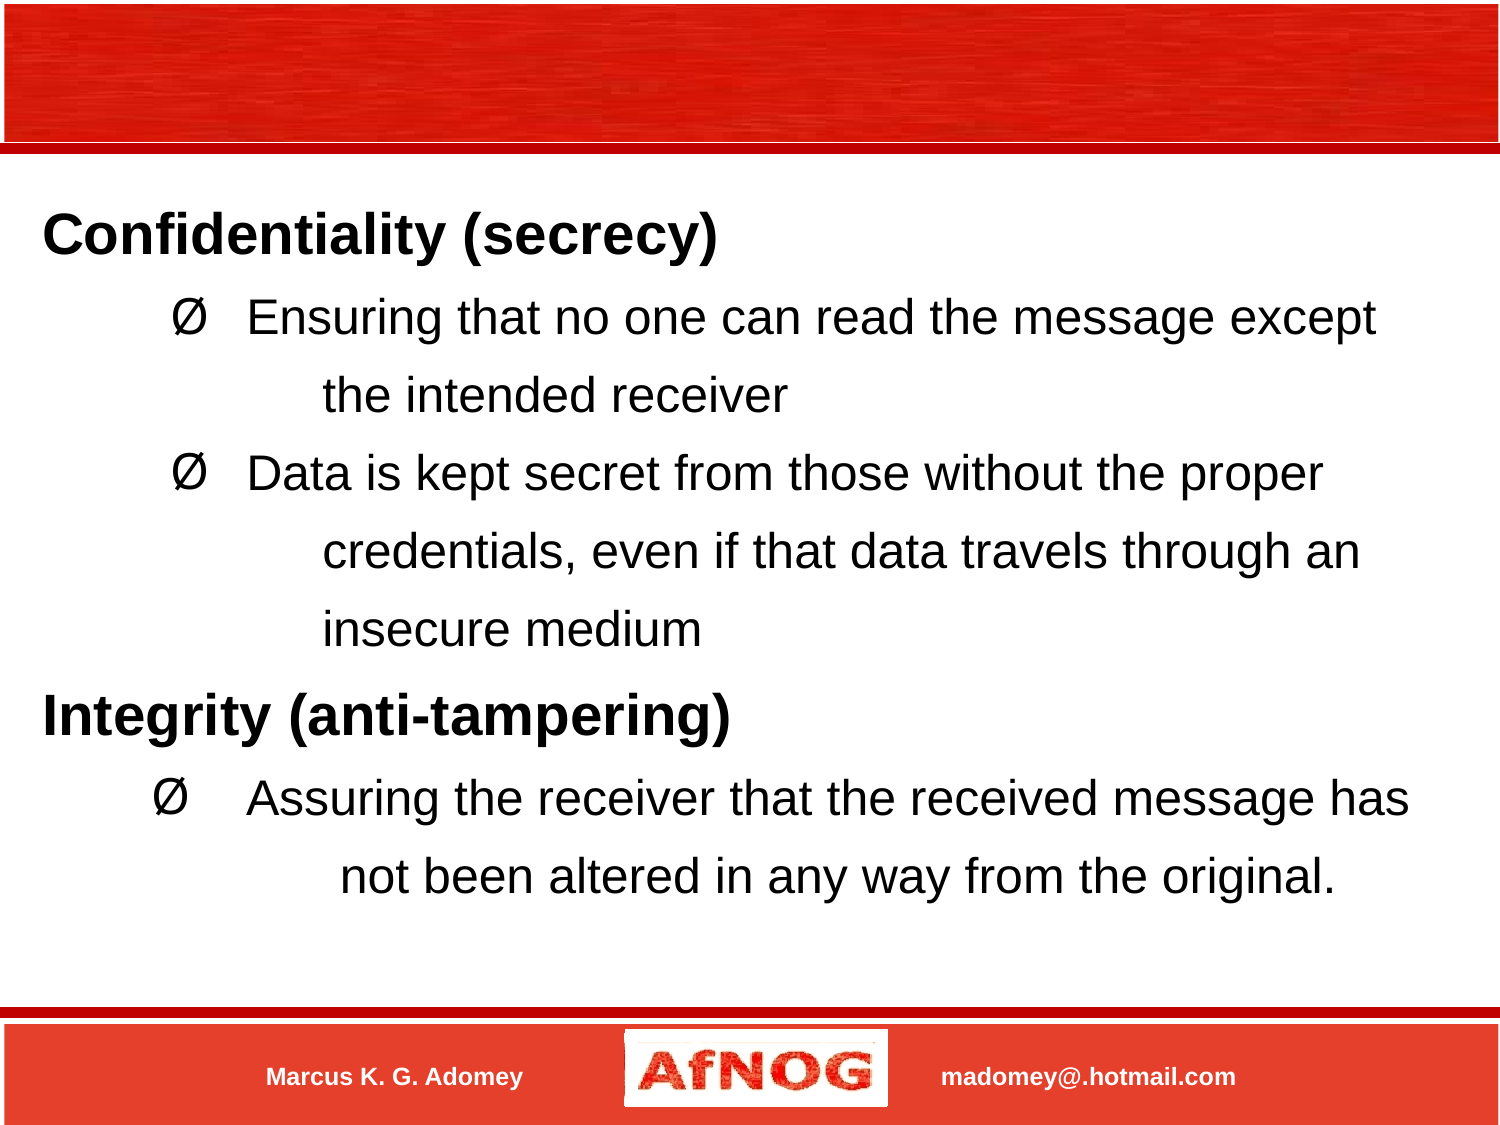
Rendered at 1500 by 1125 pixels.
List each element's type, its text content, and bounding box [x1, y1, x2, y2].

text_box Confidentiality (secrecy) Ensuring that no one can read the message except the intended receiver Data is kept secret from those without the proper credentials, even if that data travels through an insecure medium Integrity (anti-tampering) Assuring the receiver that the received message has not been altered in any way from the original. [24, 168, 1438, 919]
